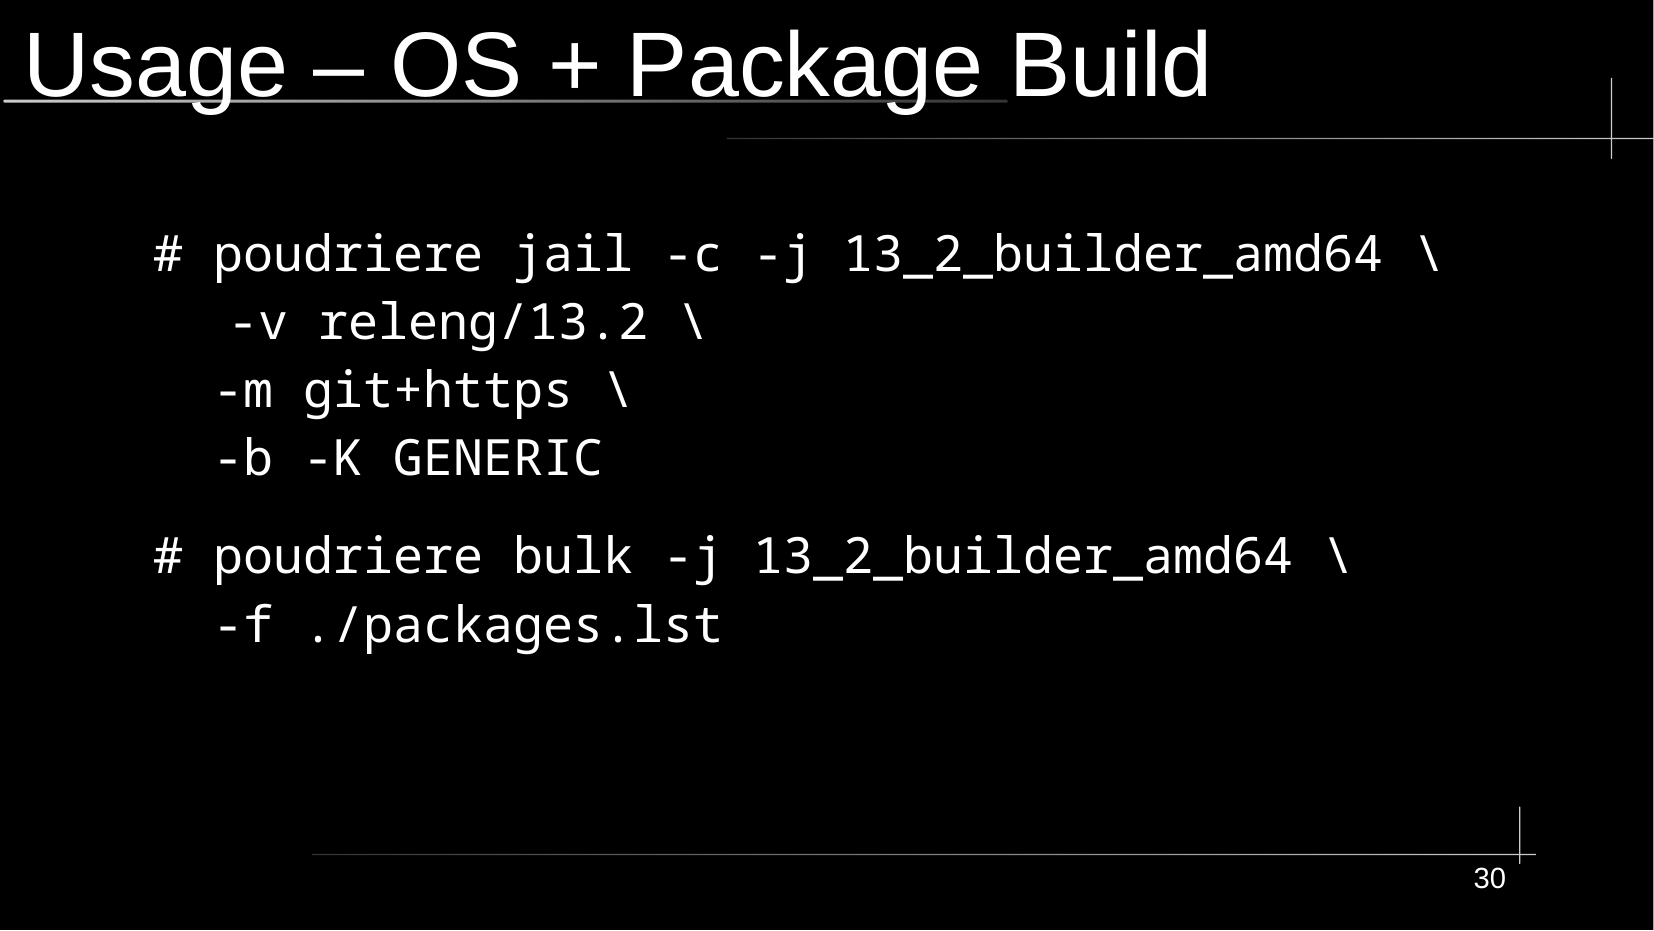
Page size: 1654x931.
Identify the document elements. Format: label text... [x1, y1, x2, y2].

title Usage – OS + Package Build [23, 11, 1589, 119]
list # poudriere jail -c -j 13_2_builder_amd64 \ -v releng/13.2 \ -m git+https \ -b -K GENERIC # poudriere bulk -j 13_2_builder_amd64 \ -f ./packages.lst [82, 217, 1571, 758]
